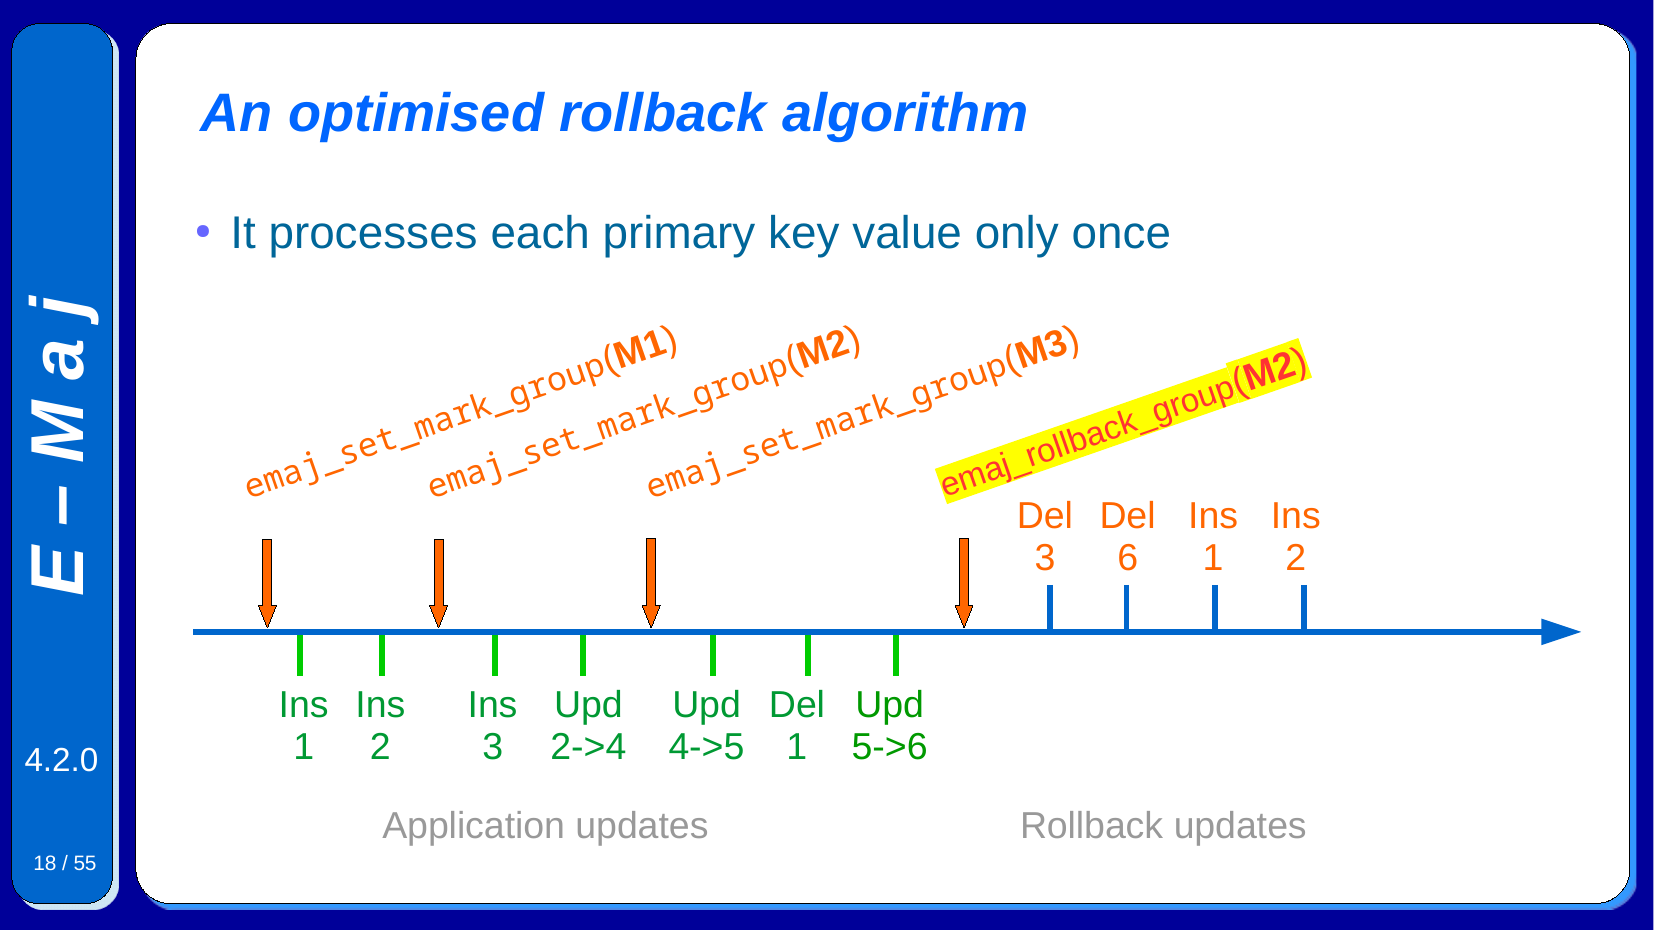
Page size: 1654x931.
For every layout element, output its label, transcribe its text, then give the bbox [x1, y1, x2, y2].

text_box emaj_rollback_group(M2) [917, 313, 1369, 530]
text_box Ins 2 [340, 676, 432, 777]
text_box Ins 1 [263, 676, 340, 777]
title An optimised rollback algorithm [200, 34, 1575, 191]
text_box [955, 538, 973, 628]
text_box Ins 3 [452, 676, 535, 777]
text_box Del 6 [1084, 487, 1187, 588]
text_box Rollback updates [1005, 796, 1428, 854]
text_box [642, 538, 661, 628]
list It processes each primary key value only once [177, 206, 1587, 827]
text_box [258, 539, 277, 628]
text_box Upd 2->4 [535, 676, 653, 777]
text_box Upd 4->5 [653, 676, 779, 777]
text_box Del 1 [779, 676, 836, 777]
text_box Ins 1 [1187, 487, 1256, 588]
text_box emaj_set_mark_group(M1) [220, 302, 700, 530]
text_box Ins 2 [1256, 487, 1347, 588]
text_box Application updates [367, 796, 805, 854]
text_box emaj_set_mark_group(M2) [403, 302, 887, 530]
text_box [429, 539, 448, 628]
text_box emaj_set_mark_group(M3) [622, 302, 1105, 530]
text_box Del 3 [1002, 487, 1084, 588]
text_box Upd 5->6 [836, 676, 962, 777]
